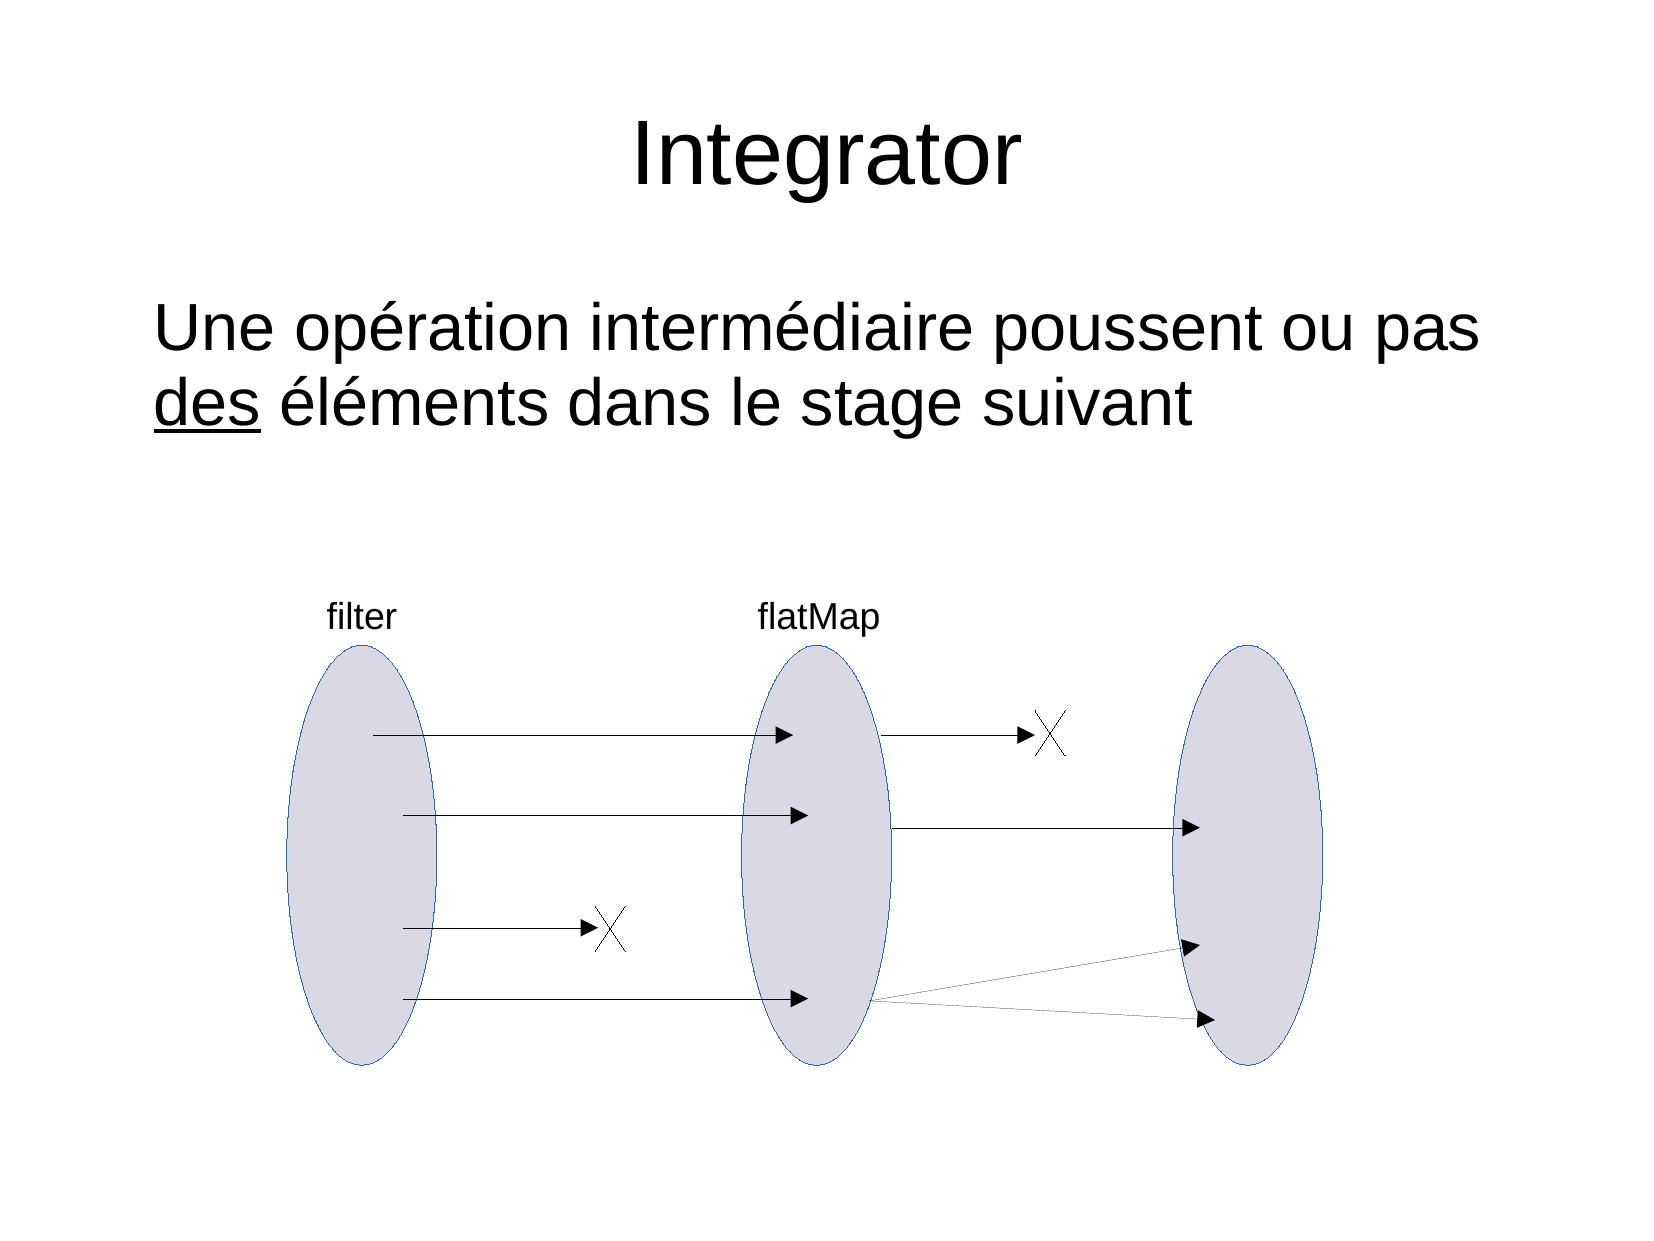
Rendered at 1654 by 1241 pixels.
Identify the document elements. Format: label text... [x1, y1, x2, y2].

text_box [286, 646, 437, 1066]
list Une opération intermédiaire poussent ou pas des éléments dans le stage suivant [82, 290, 1571, 481]
title Integrator [82, 49, 1571, 257]
text_box [1172, 645, 1323, 1066]
text_box filter [311, 588, 413, 646]
text_box [741, 646, 892, 1066]
text_box flatMap [743, 588, 896, 646]
